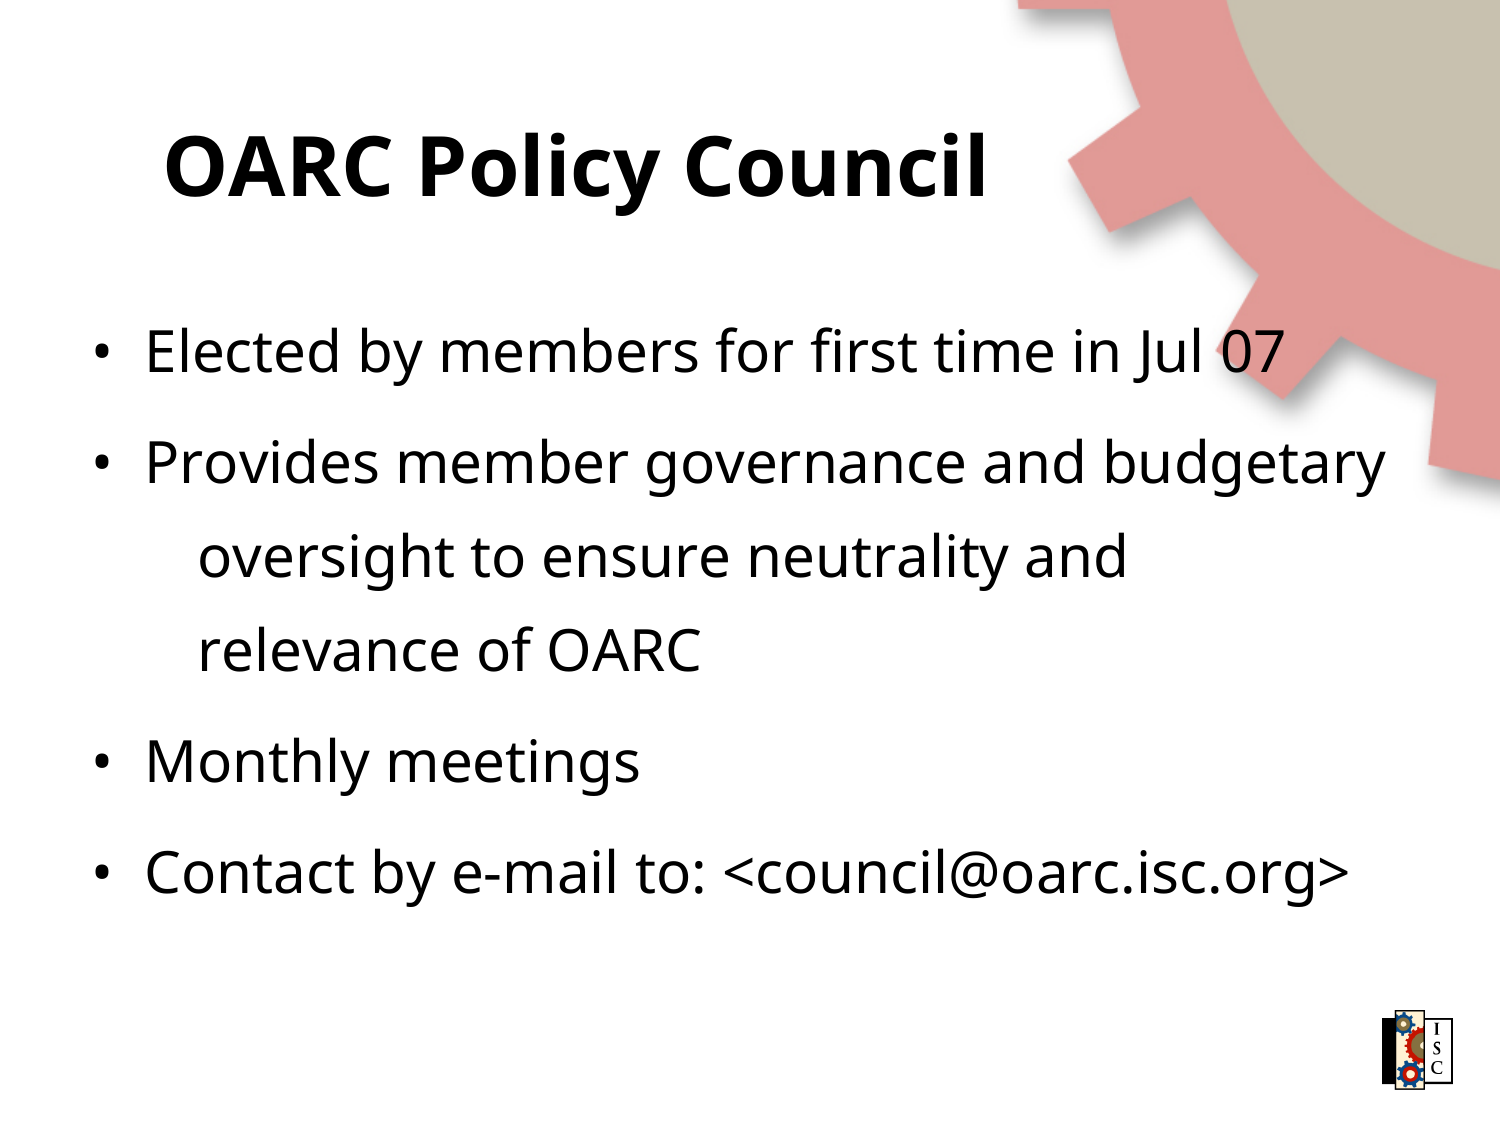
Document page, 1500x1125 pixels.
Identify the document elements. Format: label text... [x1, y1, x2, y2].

title OARC Policy Council [162, 26, 1472, 280]
list Elected by members for first time in Jul 07 Provides member governance and budgetary oversight to ensure neutrality and relevance of OARC Monthly meetings Contact by e-mail to: <council@oarc.isc.org> [91, 295, 1406, 1015]
picture [0, 0, 1500, 1125]
